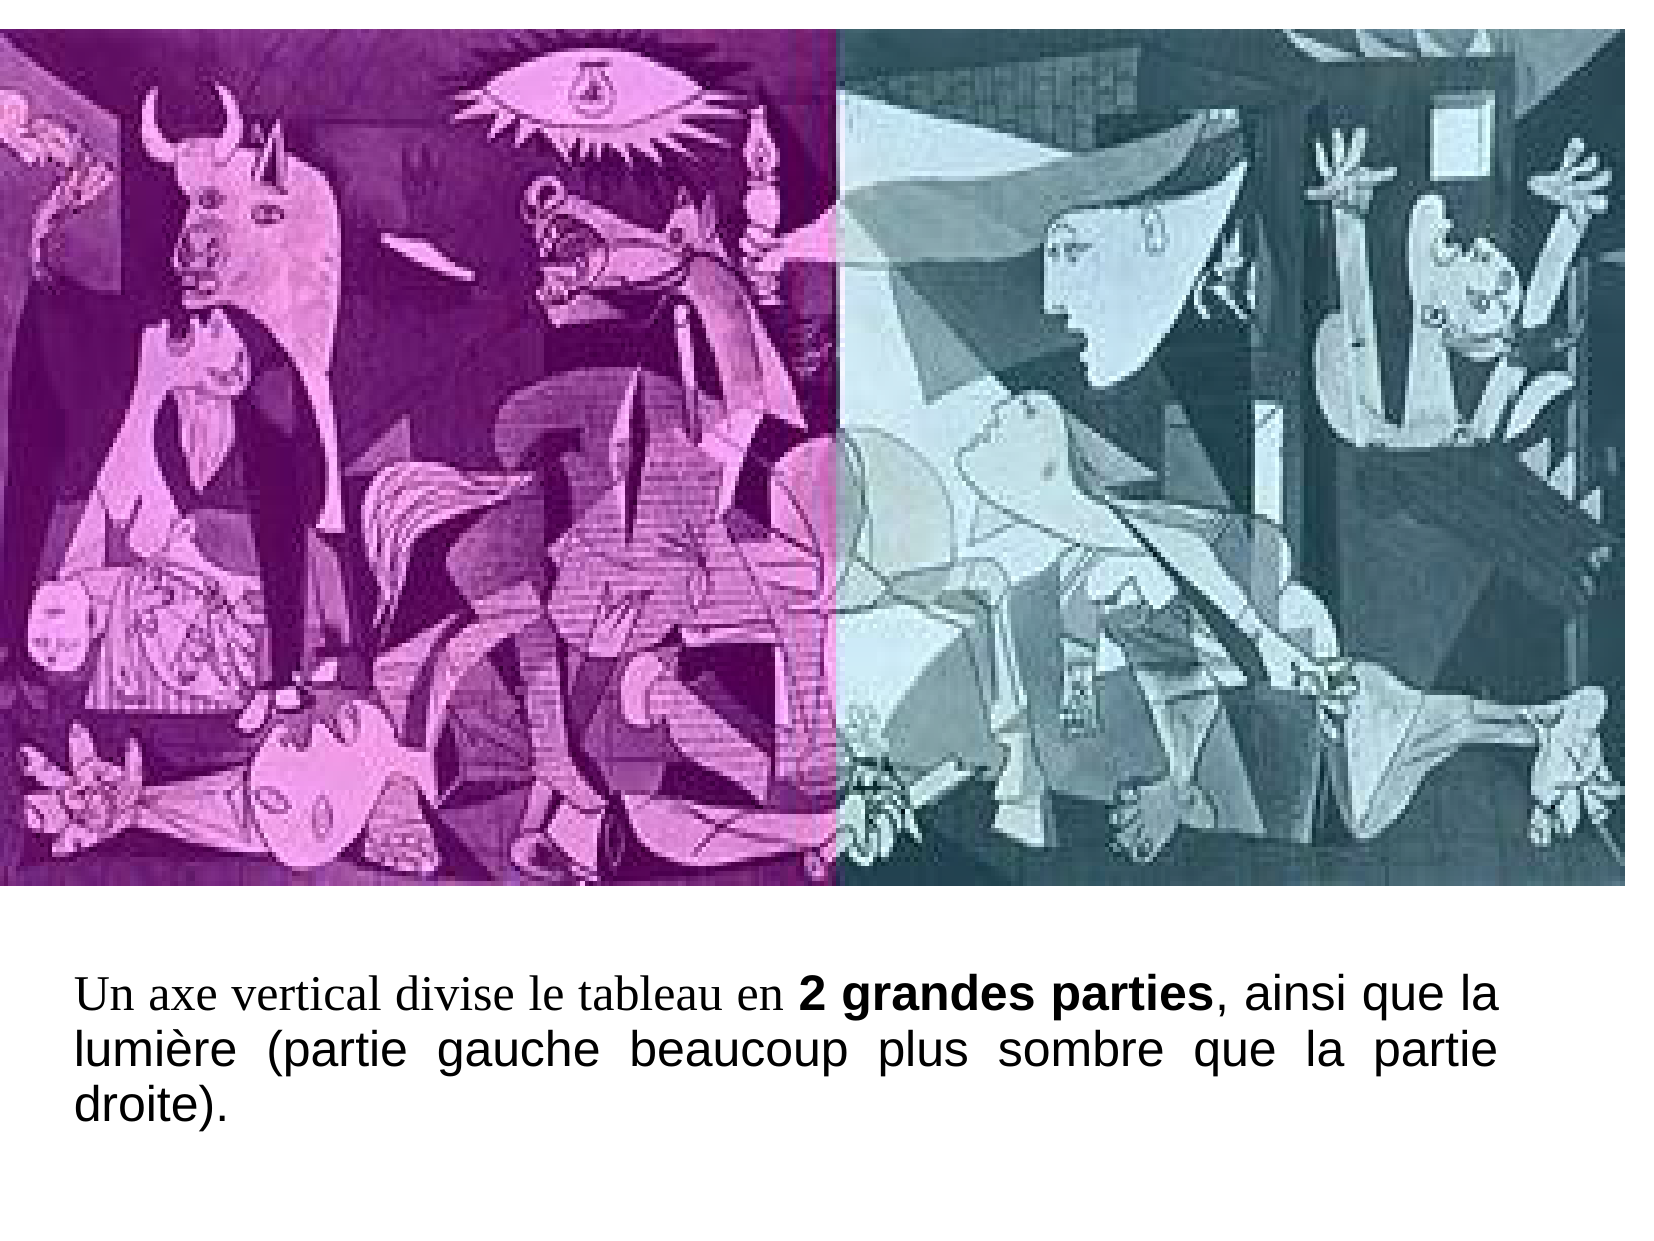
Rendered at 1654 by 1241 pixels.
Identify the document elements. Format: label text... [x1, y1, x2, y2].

picture [0, 29, 1625, 886]
text_box Un axe vertical divise le tableau en 2 grandes parties, ainsi que la lumière (partie gauche beaucoup plus sombre que la partie droite). [59, 915, 1560, 1199]
